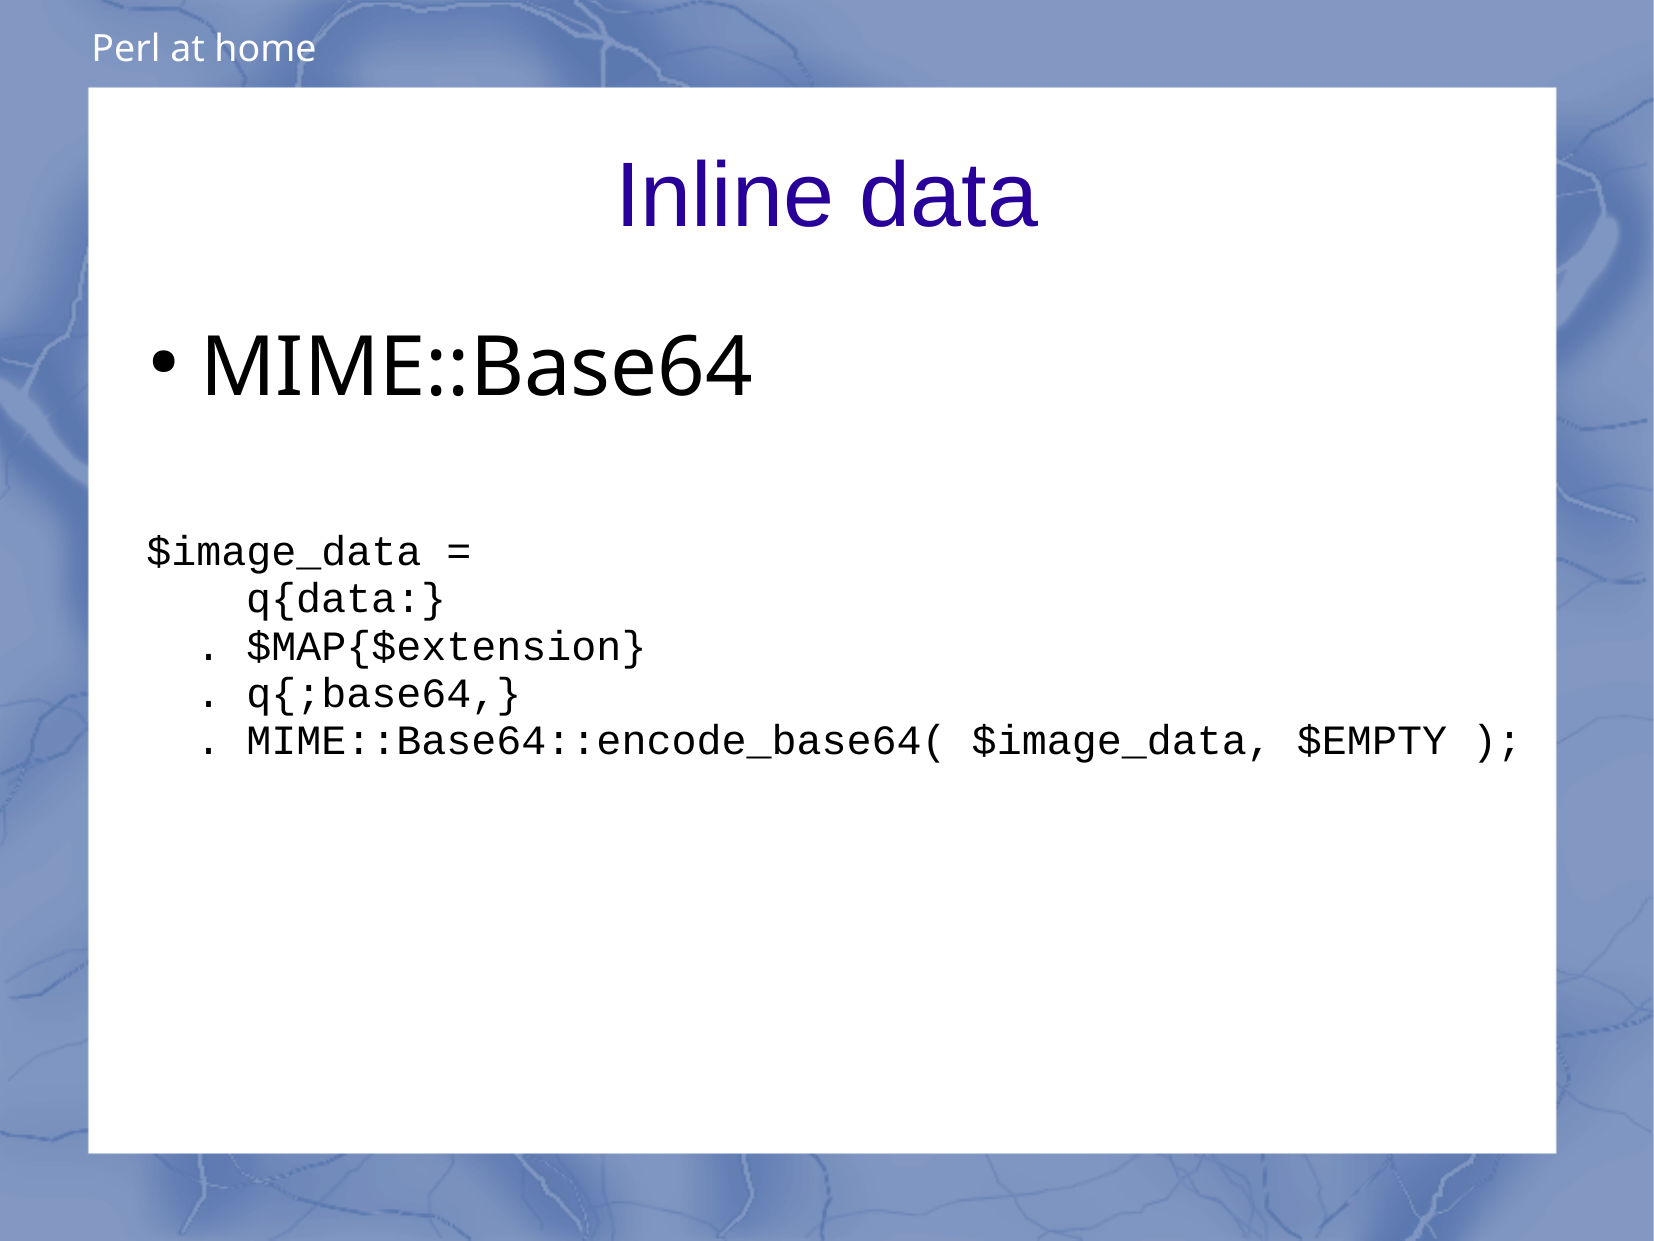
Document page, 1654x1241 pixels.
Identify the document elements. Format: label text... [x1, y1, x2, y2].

text_box MIME::Base64 [123, 288, 695, 421]
title Inline data [118, 98, 1536, 291]
text_box $image_data = q{data:} . $MAP{$extension} . q{;base64,} . MIME::Base64::encode_base64( $image_data, $EMPTY ); [105, 513, 1548, 786]
picture [0, 0, 1654, 1241]
